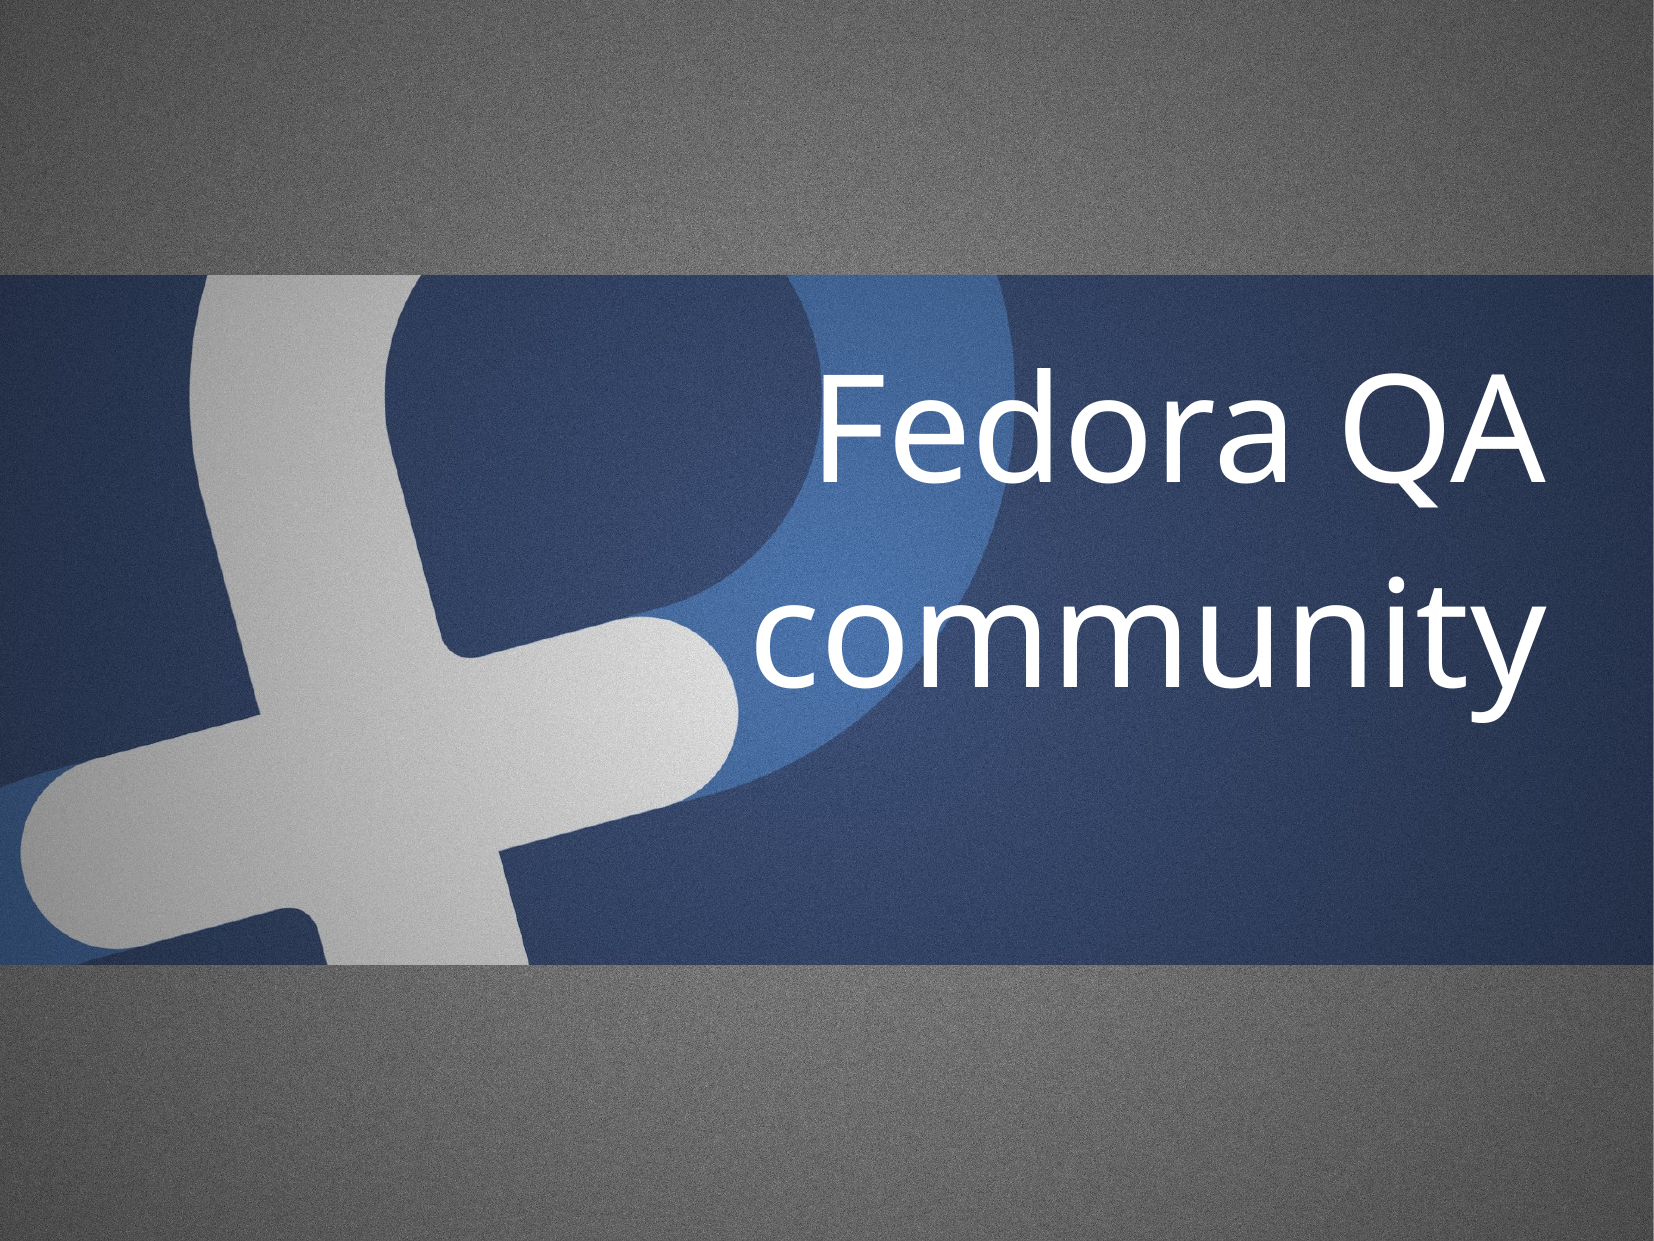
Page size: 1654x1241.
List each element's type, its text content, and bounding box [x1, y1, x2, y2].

picture [0, 0, 1654, 1241]
text_box Fedora QA community [447, 315, 1562, 665]
